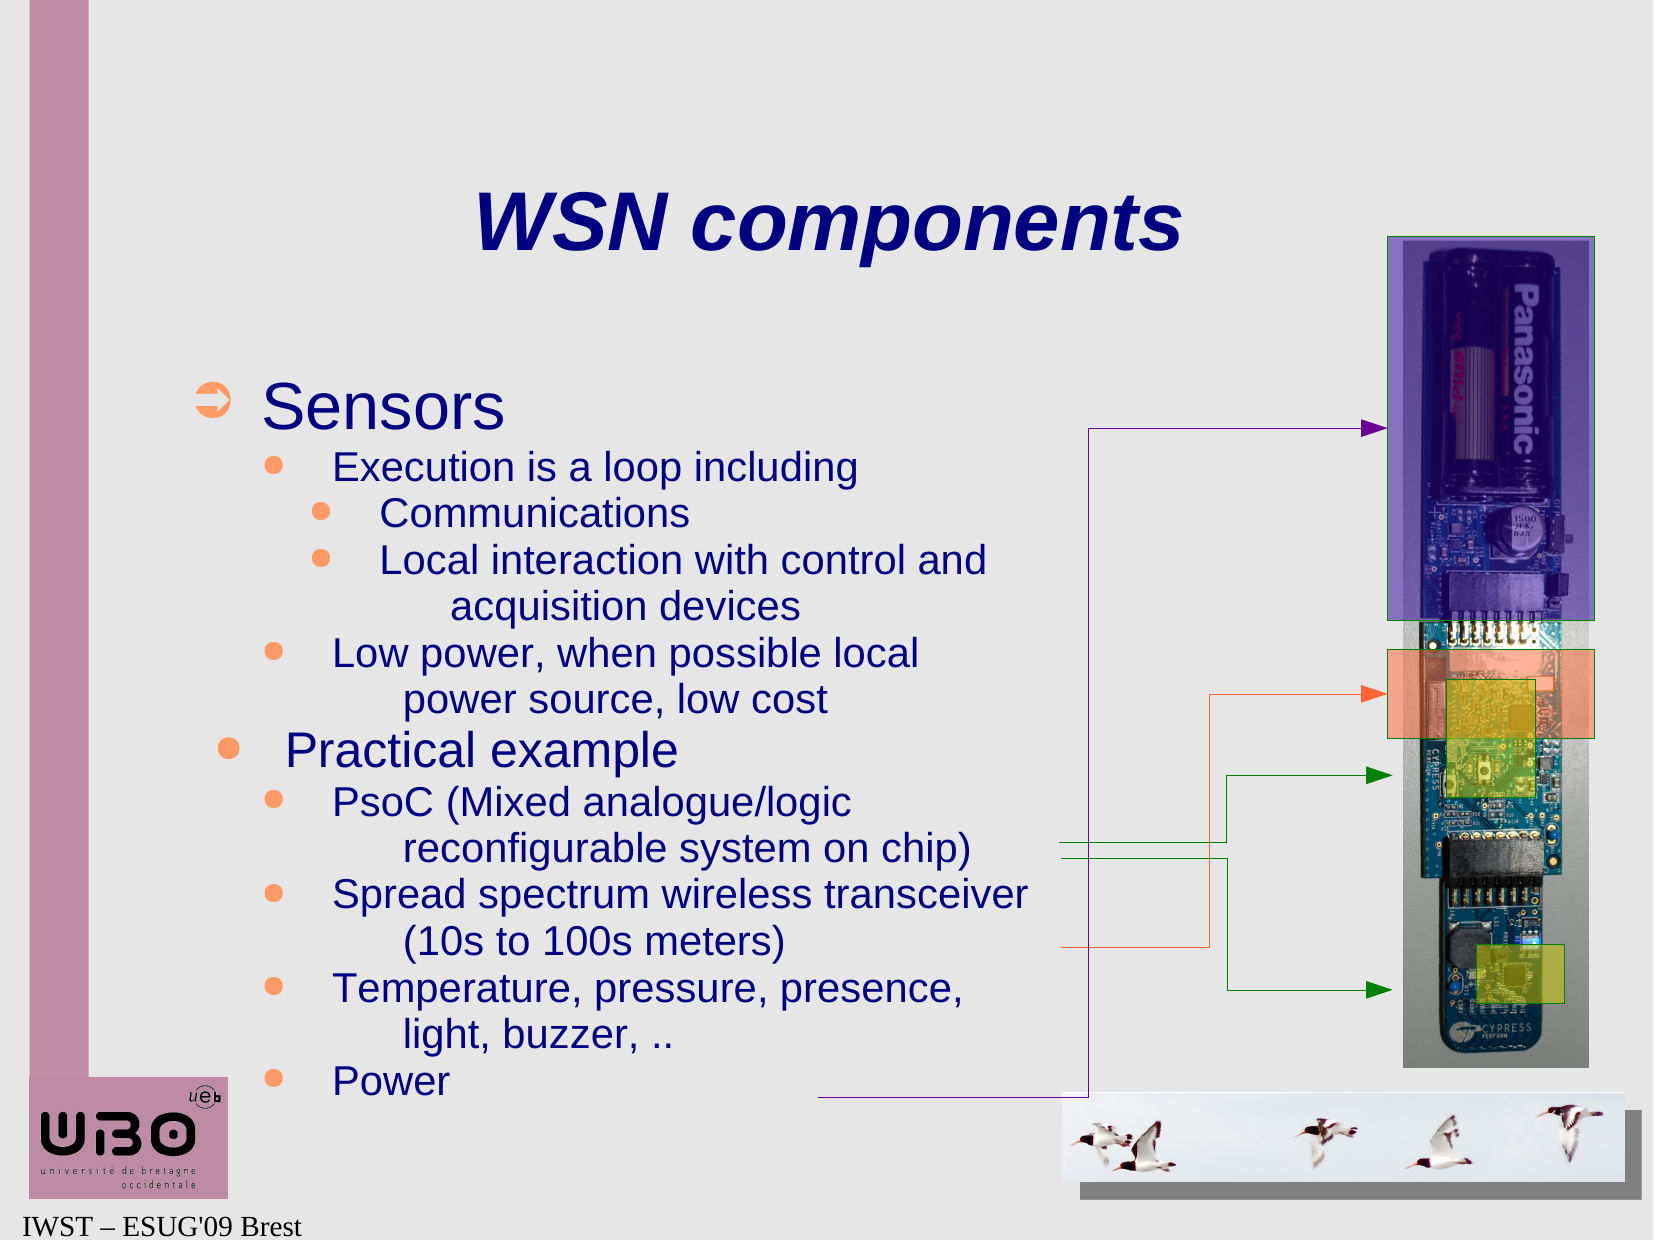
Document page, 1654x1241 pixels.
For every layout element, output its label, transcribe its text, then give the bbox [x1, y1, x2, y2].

picture [1402, 621, 1589, 649]
picture [1062, 1092, 1088, 1097]
picture [1461, 798, 1473, 808]
picture [29, 1077, 228, 1199]
picture [1402, 739, 1589, 1068]
text_box [1387, 236, 1595, 621]
picture [1062, 1092, 1625, 1182]
list Sensors Execution is a loop including Communications Local interaction with control and acquisition devices Low power, when possible local power source, low cost Practical example PsoC (Mixed analogue/logic reconfigurable system on chip) Spread spectrum wireless transceiver (10s to 100s meters) Temperature, pressure, presence, light, buzzer, .. Power [178, 368, 1034, 1169]
picture [1526, 809, 1537, 826]
text_box [1387, 649, 1595, 798]
title WSN components [123, 125, 1536, 318]
text_box [1476, 944, 1565, 1004]
